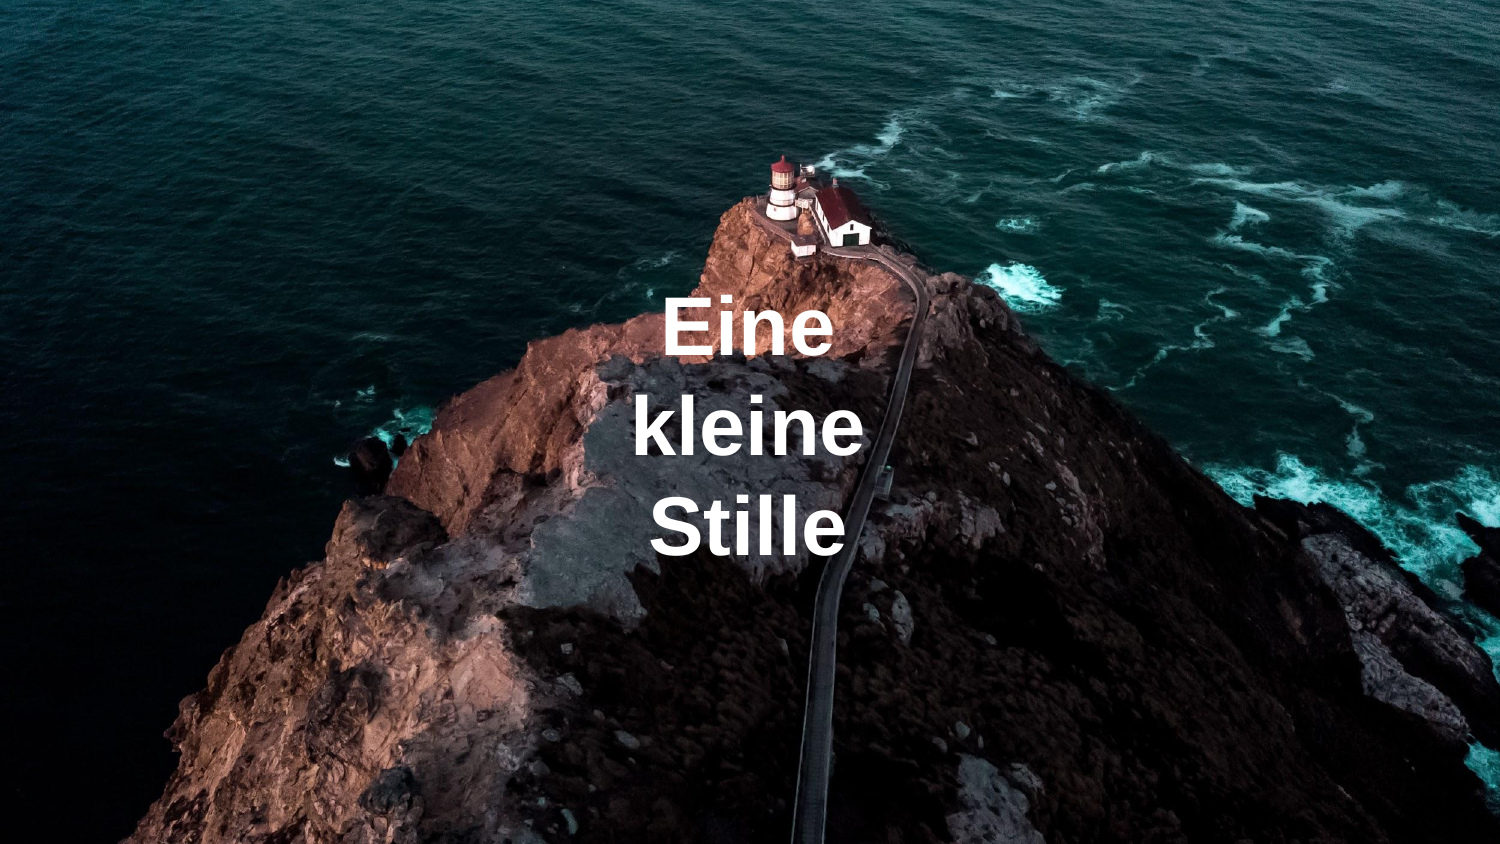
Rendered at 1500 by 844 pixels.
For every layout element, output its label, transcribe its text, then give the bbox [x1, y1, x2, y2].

picture [0, 0, 1500, 844]
title Eine kleine Stille [301, 256, 1195, 587]
